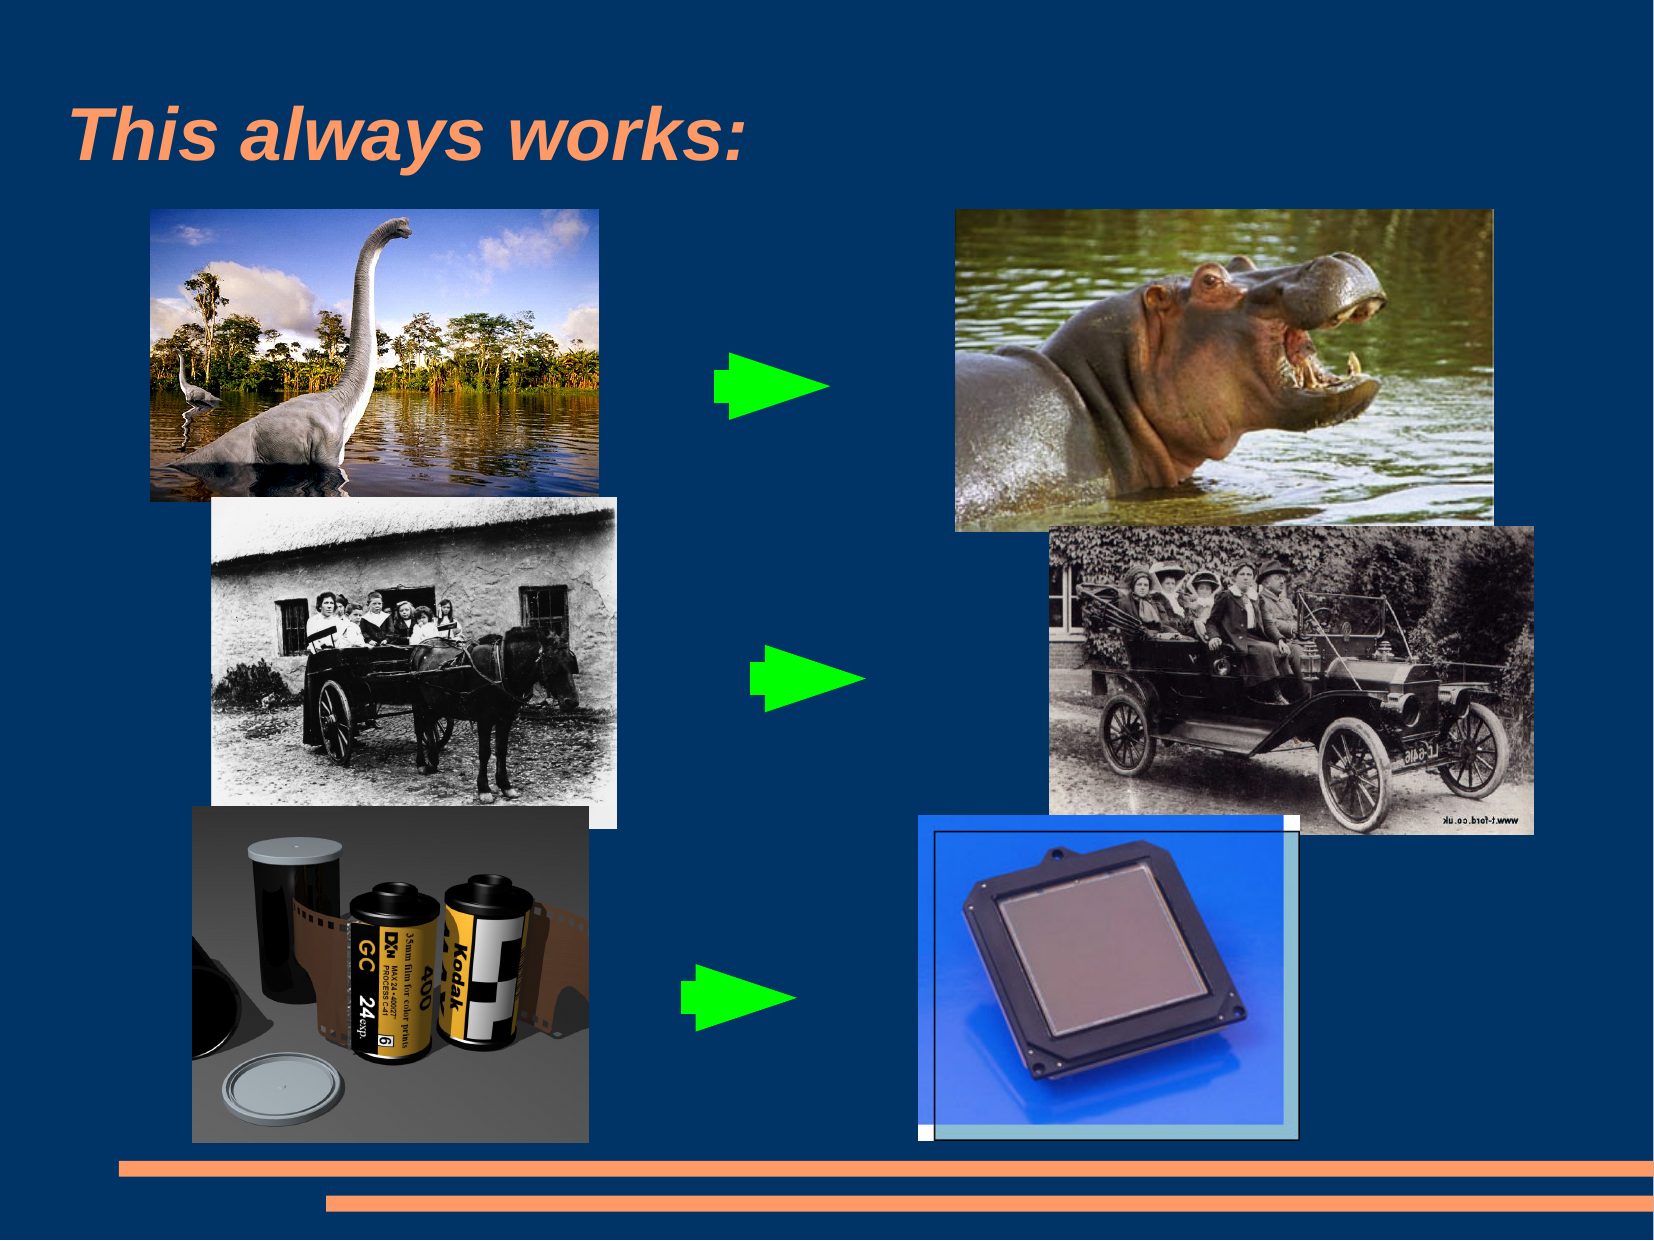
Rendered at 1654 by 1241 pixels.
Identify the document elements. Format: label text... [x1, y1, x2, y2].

title This always works: [66, 62, 1587, 301]
picture [918, 209, 1534, 1141]
picture [150, 209, 617, 1143]
